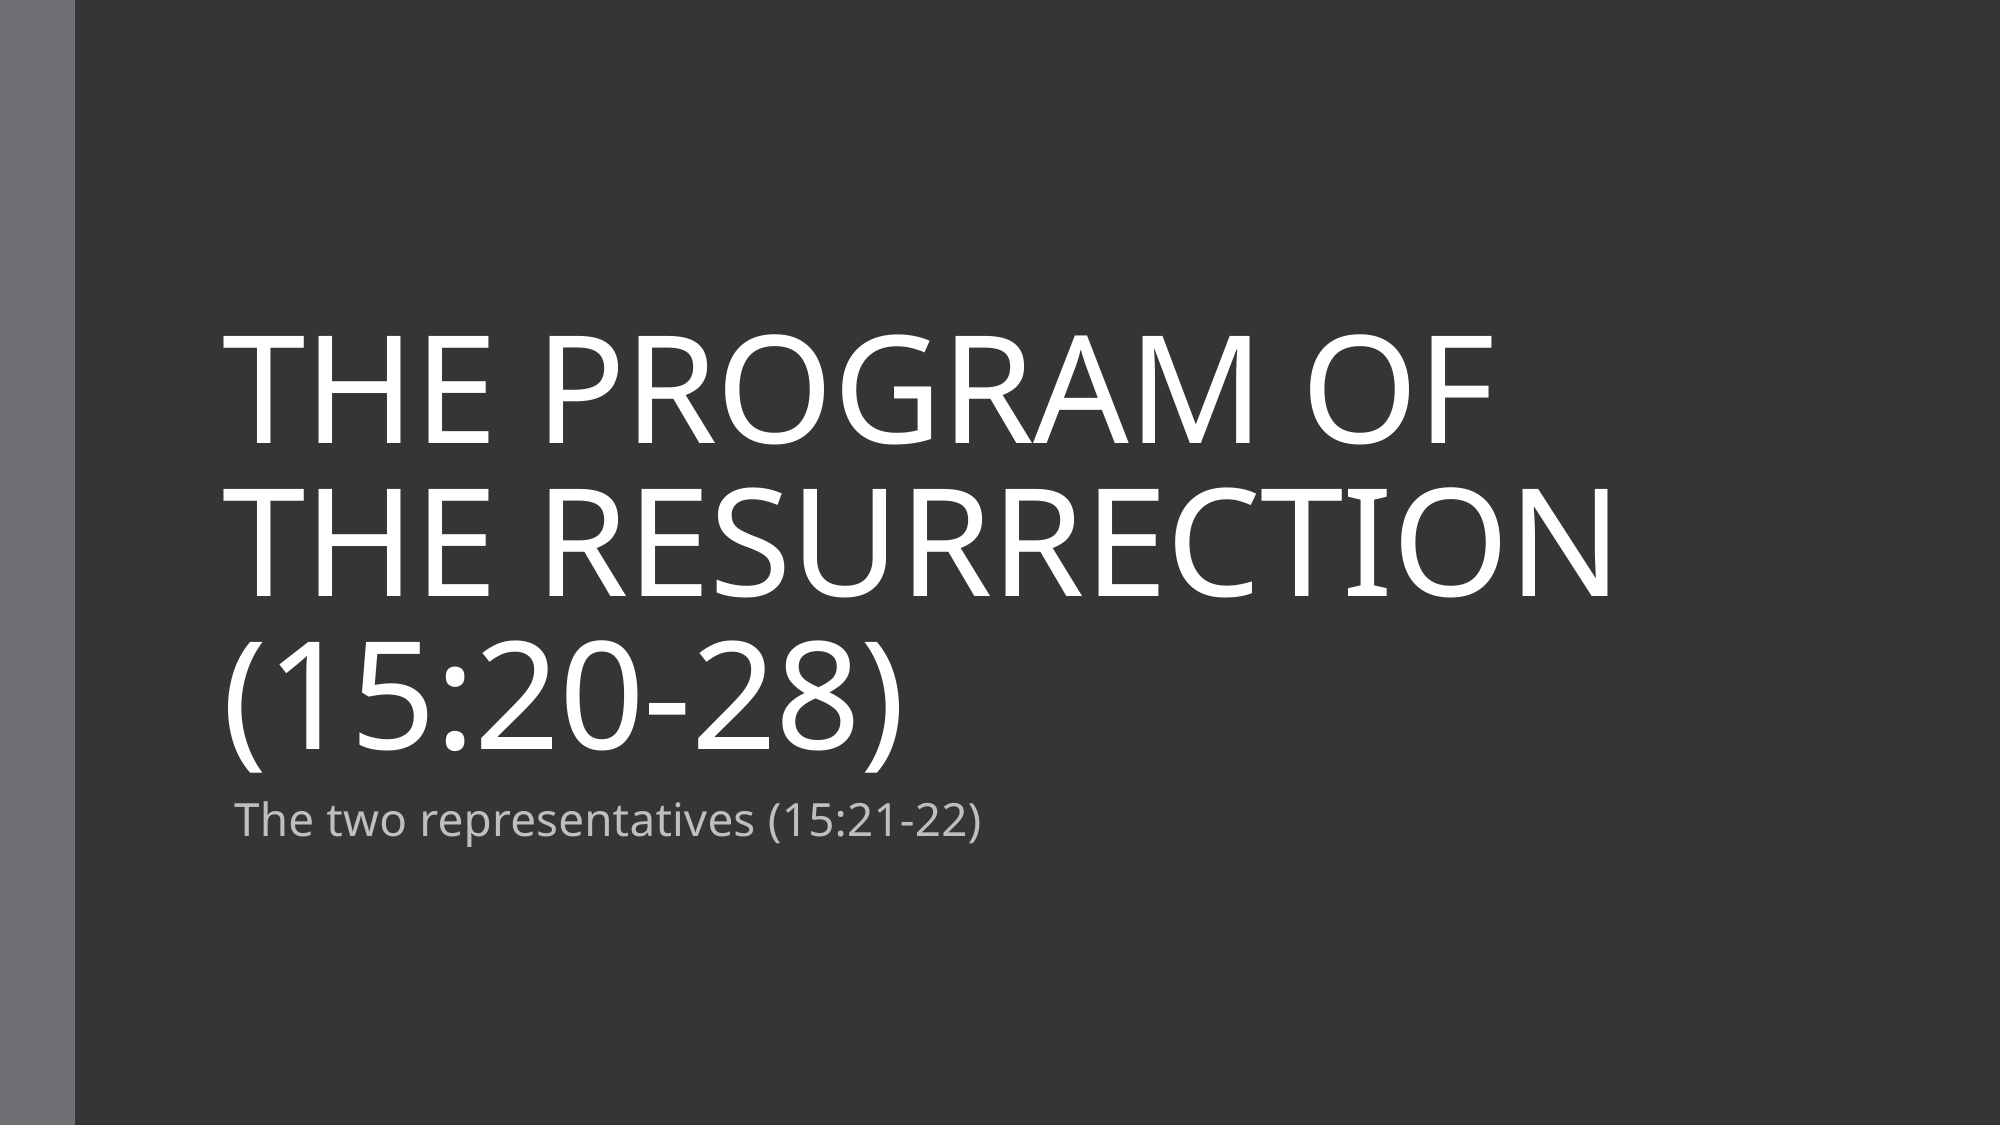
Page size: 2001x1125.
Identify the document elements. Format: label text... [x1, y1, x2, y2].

subtitle The two representatives (15:21-22) [206, 787, 1752, 1066]
title THE PROGRAM OF THE RESURRECTION (15:20-28) [206, 124, 1752, 787]
